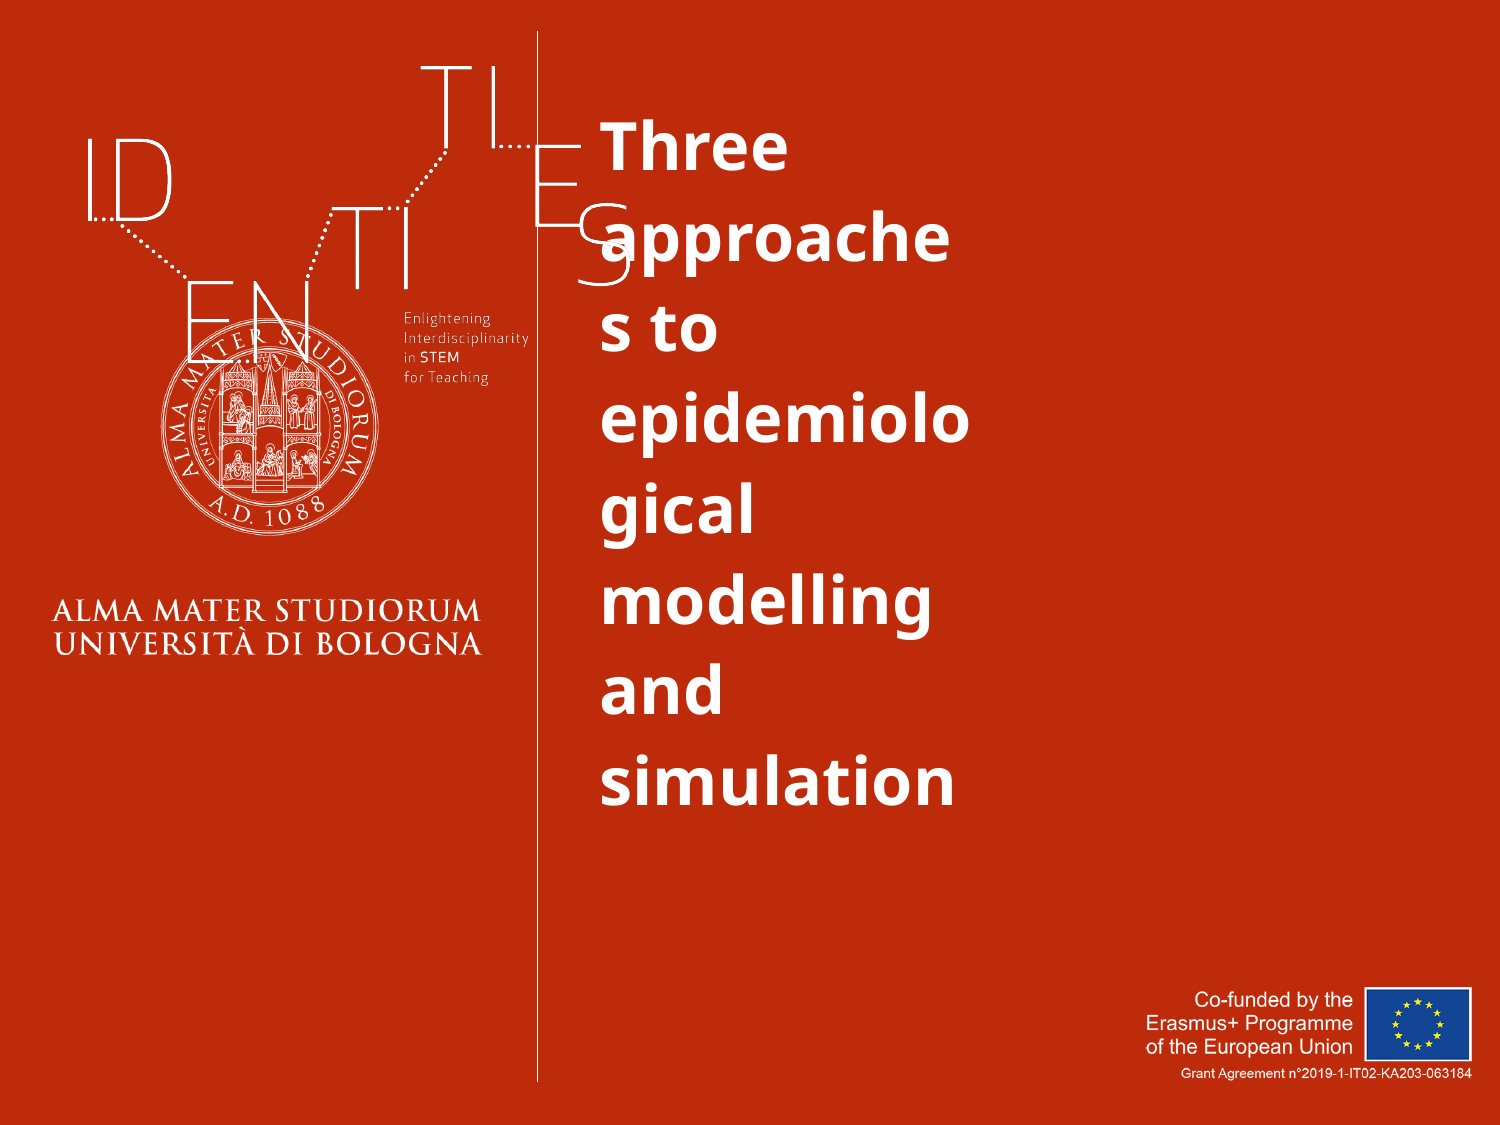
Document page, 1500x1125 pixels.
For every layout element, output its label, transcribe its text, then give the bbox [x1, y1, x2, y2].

picture [1139, 985, 1473, 1085]
picture [88, 66, 630, 386]
list Three approaches to epidemiological modelling and simulation [309, 269, 1432, 1014]
